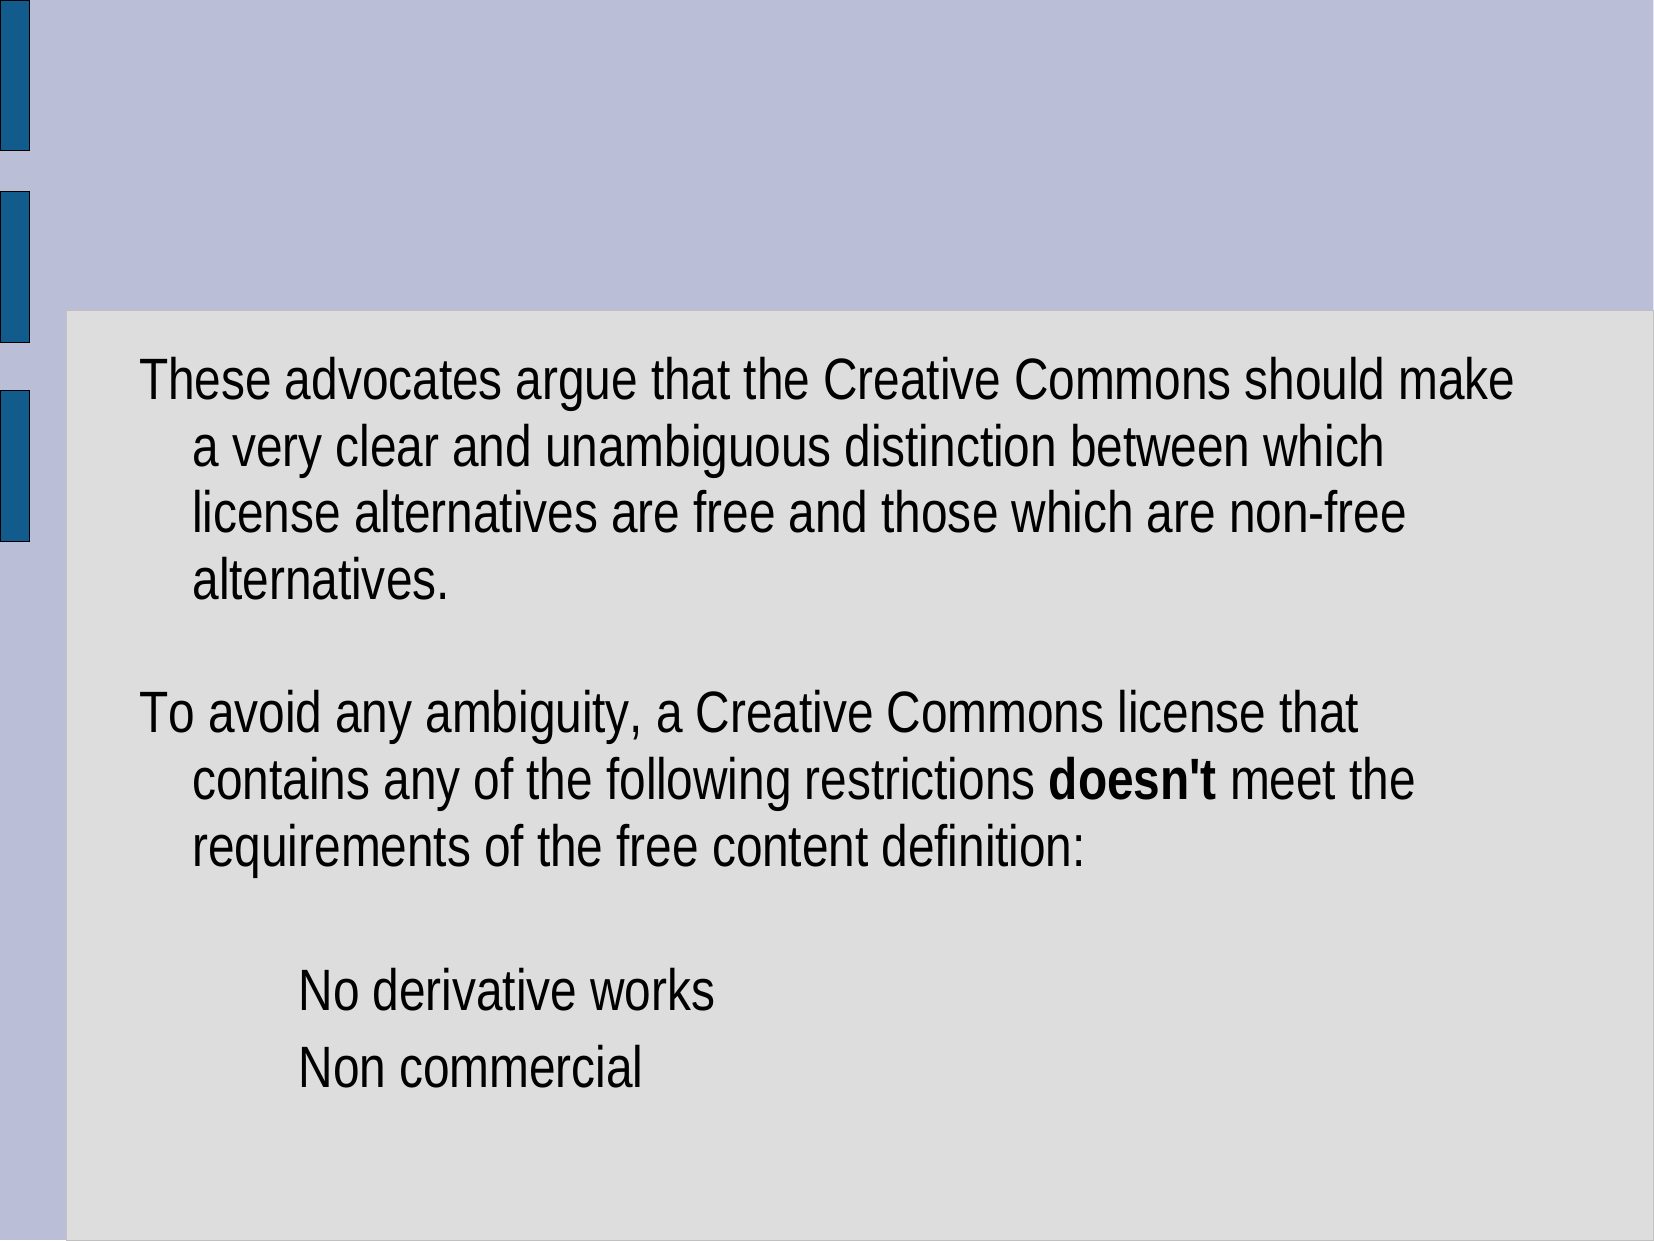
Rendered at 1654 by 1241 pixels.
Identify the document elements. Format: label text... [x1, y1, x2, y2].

list These advocates argue that the Creative Commons should make a very clear and unambiguous distinction between which license alternatives are free and those which are non-free alternatives. To avoid any ambiguity, a Creative Commons license that contains any of the following restrictions doesn't meet the requirements of the free content definition: No derivative works Non commercial [121, 344, 1534, 1127]
